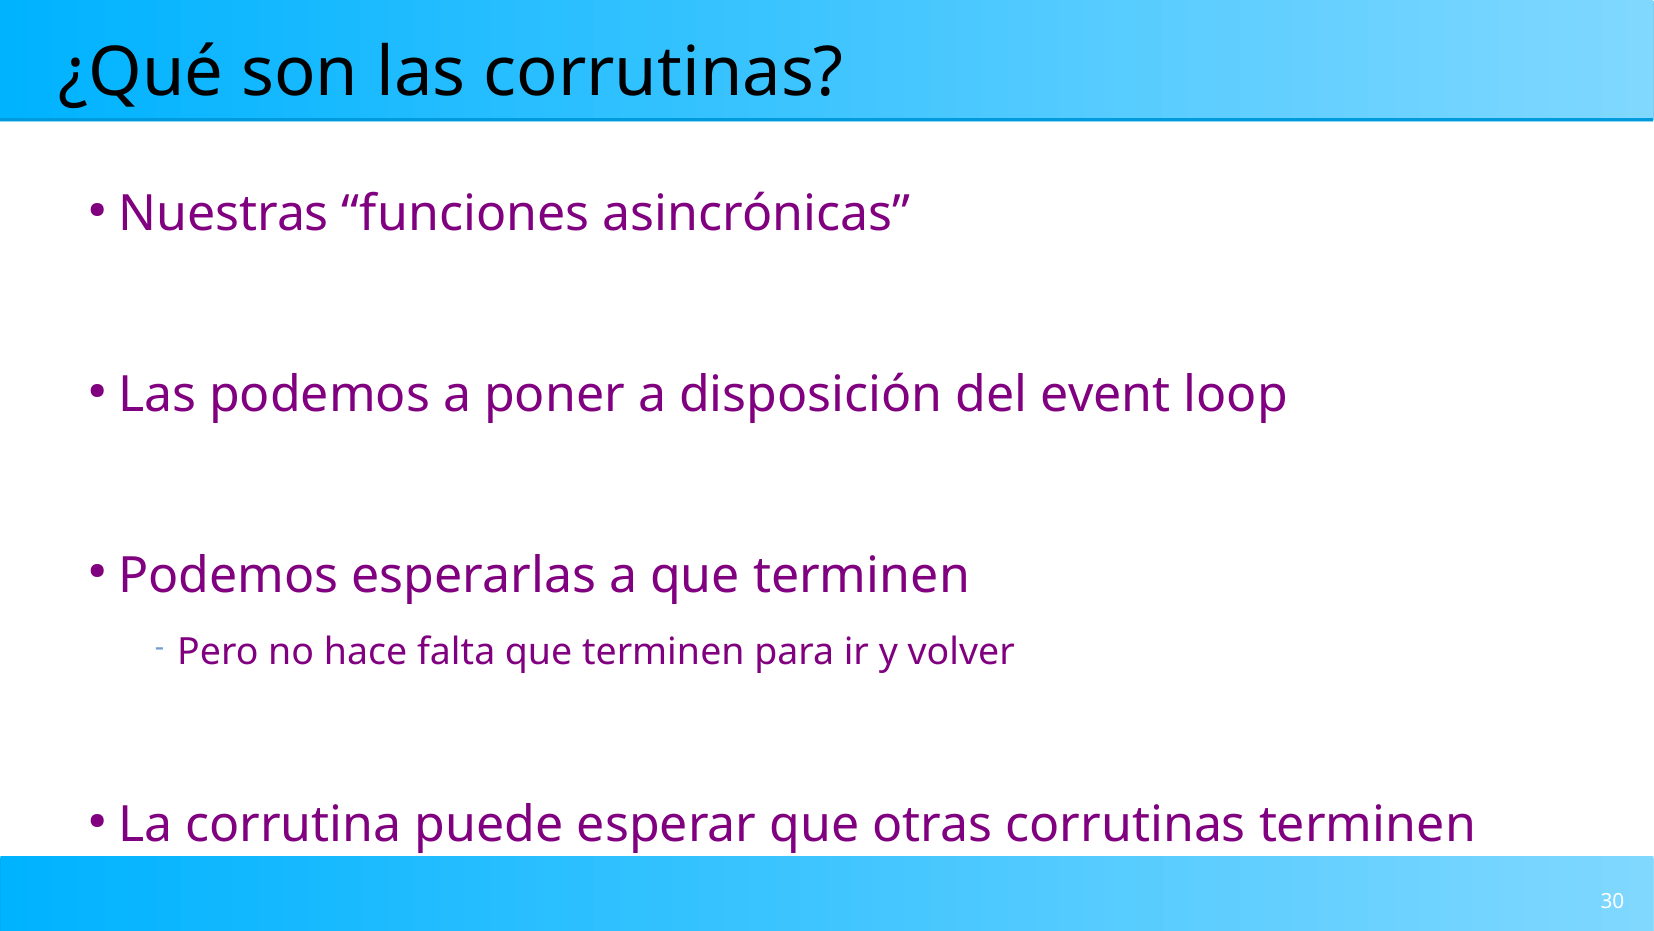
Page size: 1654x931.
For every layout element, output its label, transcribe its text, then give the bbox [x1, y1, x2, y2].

title ¿Qué son las corrutinas? [59, 29, 1595, 108]
list Nuestras “funciones asincrónicas” Las podemos a poner a disposición del event loop Podemos esperarlas a que terminen Pero no hace falta que terminen para ir y volver La corrutina puede esperar que otras corrutinas terminen [59, 177, 1595, 768]
